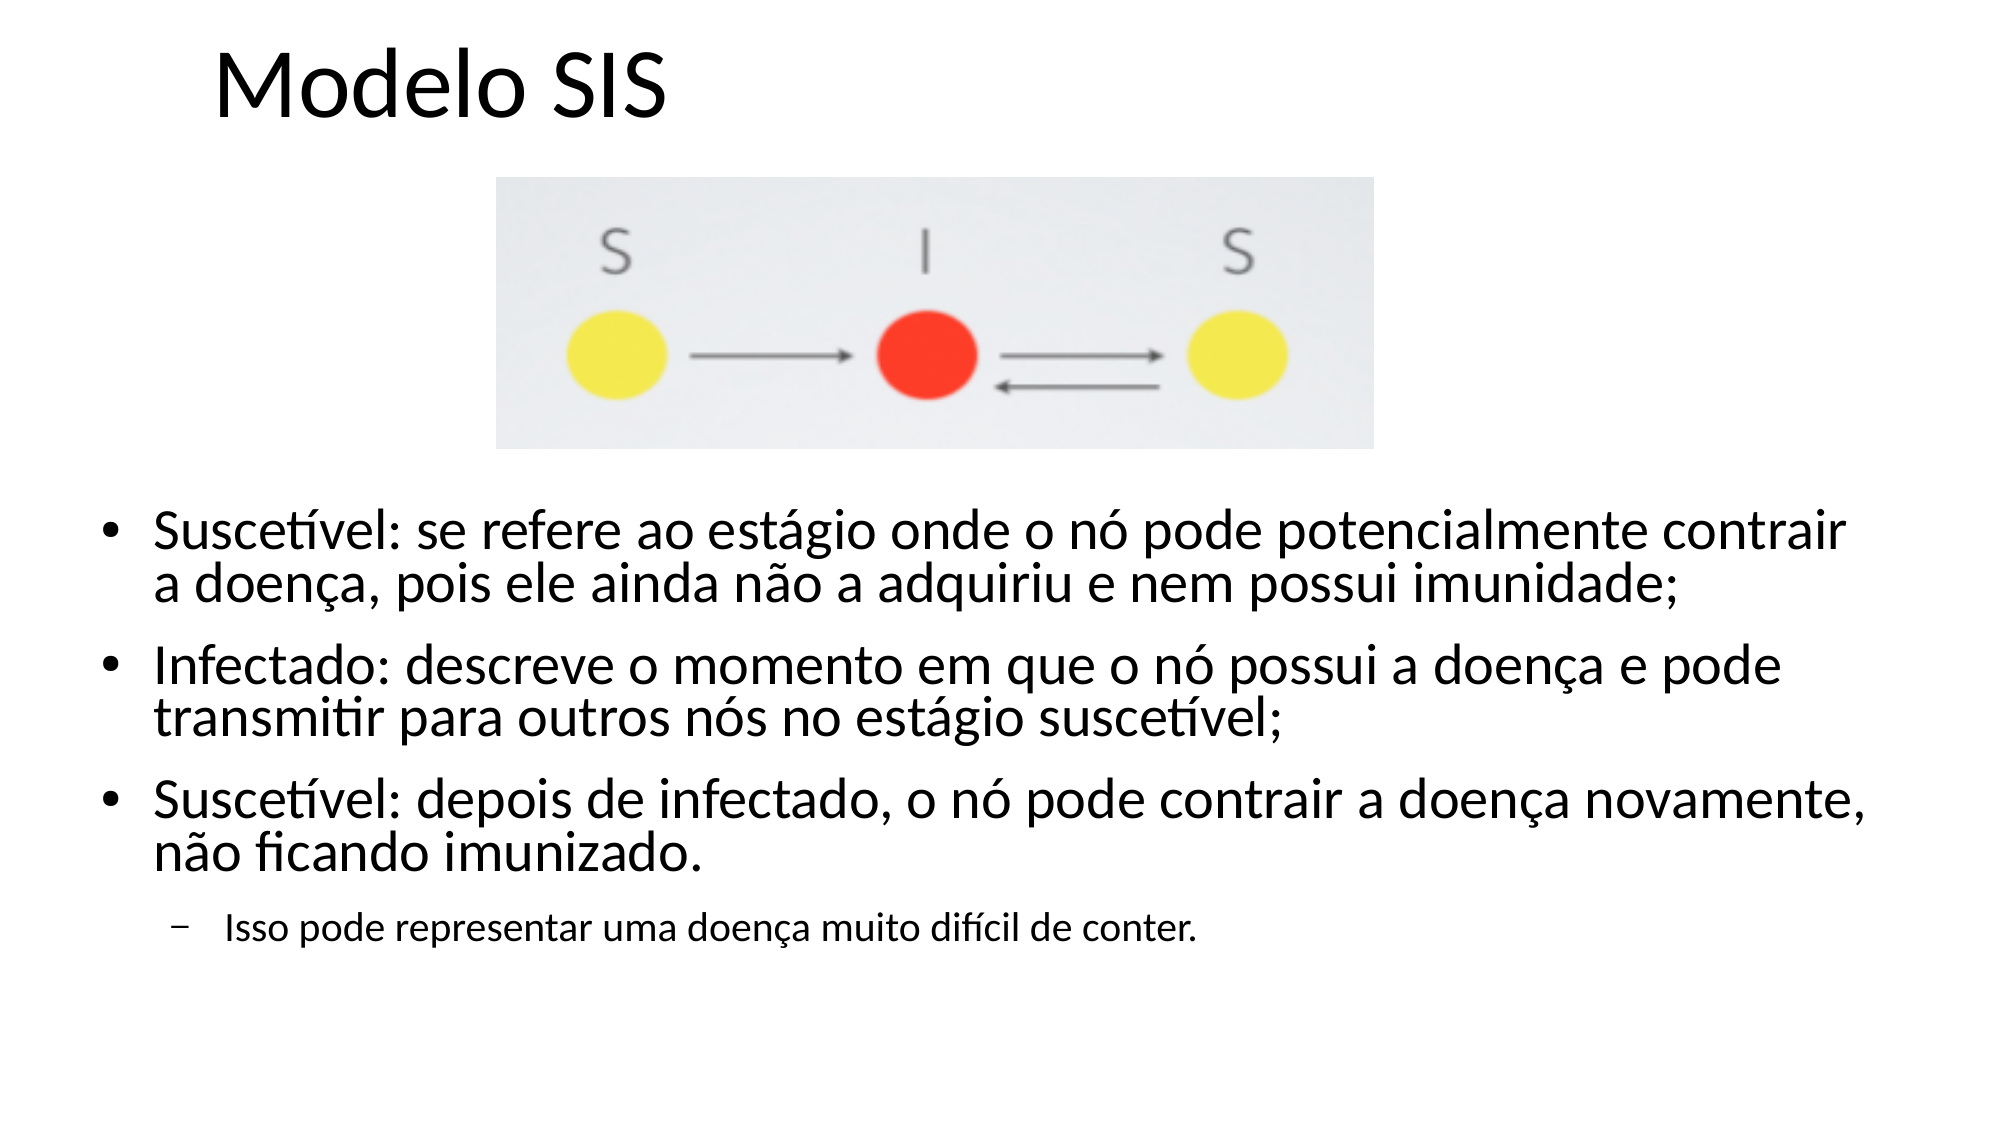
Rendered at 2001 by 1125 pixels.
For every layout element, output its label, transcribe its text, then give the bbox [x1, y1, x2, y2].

list Suscetível: se refere ao estágio onde o nó pode potencialmente contrair a doença, pois ele ainda não a adquiriu e nem possui imunidade; Infectado: descreve o momento em que o nó possui a doença e pode transmitir para outros nós no estágio suscetível; Suscetível: depois de infectado, o nó pode contrair a doença novamente, não ficando imunizado. Isso pode representar uma doença muito difícil de conter. [82, 507, 1883, 1035]
picture [496, 177, 1374, 449]
title Modelo SIS [212, 0, 1713, 287]
